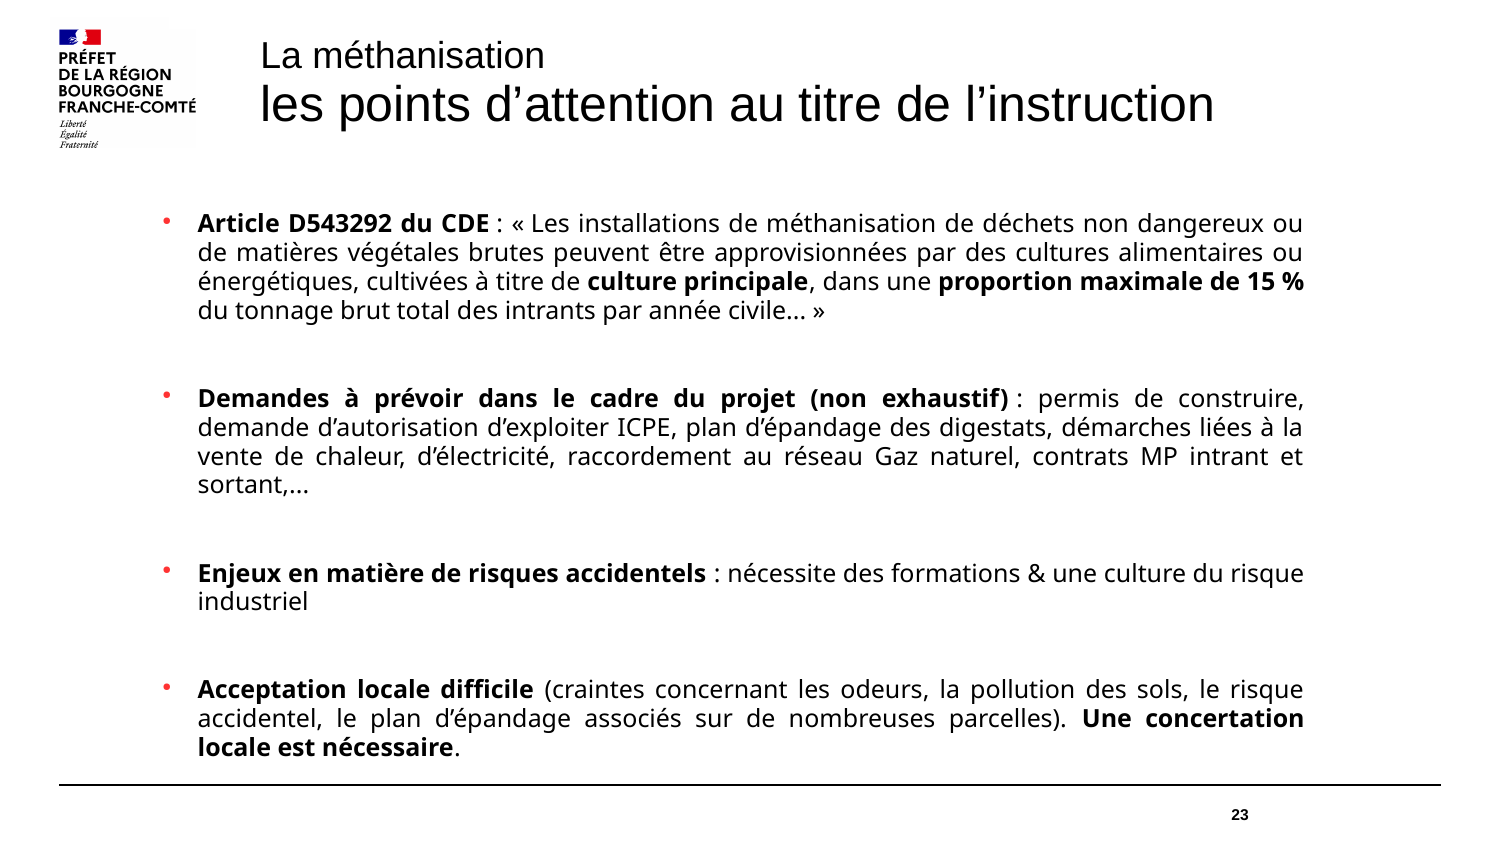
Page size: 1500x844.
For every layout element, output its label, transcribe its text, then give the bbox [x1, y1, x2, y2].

text_box Article D543292 du CDE : « Les installations de méthanisation de déchets non dangereux ou de matières végétales brutes peuvent être approvisionnées par des cultures alimentaires ou énergétiques, cultivées à titre de culture principale, dans une proportion maximale de 15 % du tonnage brut total des intrants par année civile... » Demandes à prévoir dans le cadre du projet (non exhaustif) : permis de construire, demande d’autorisation d’exploiter ICPE, plan d’épandage des digestats, démarches liées à la vente de chaleur, d’électricité, raccordement au réseau Gaz naturel, contrats MP intrant et sortant,... Enjeux en matière de risques accidentels : nécessite des formations & une culture du risque industriel Acceptation locale difficile (craintes concernant les odeurs, la pollution des sols, le risque accidentel, le plan d’épandage associés sur de nombreuses parcelles). Une concertation locale est nécessaire. [106, 209, 1306, 844]
title La méthanisation les points d’attention au titre de l’instruction [260, 12, 1500, 154]
picture [50, 17, 196, 148]
